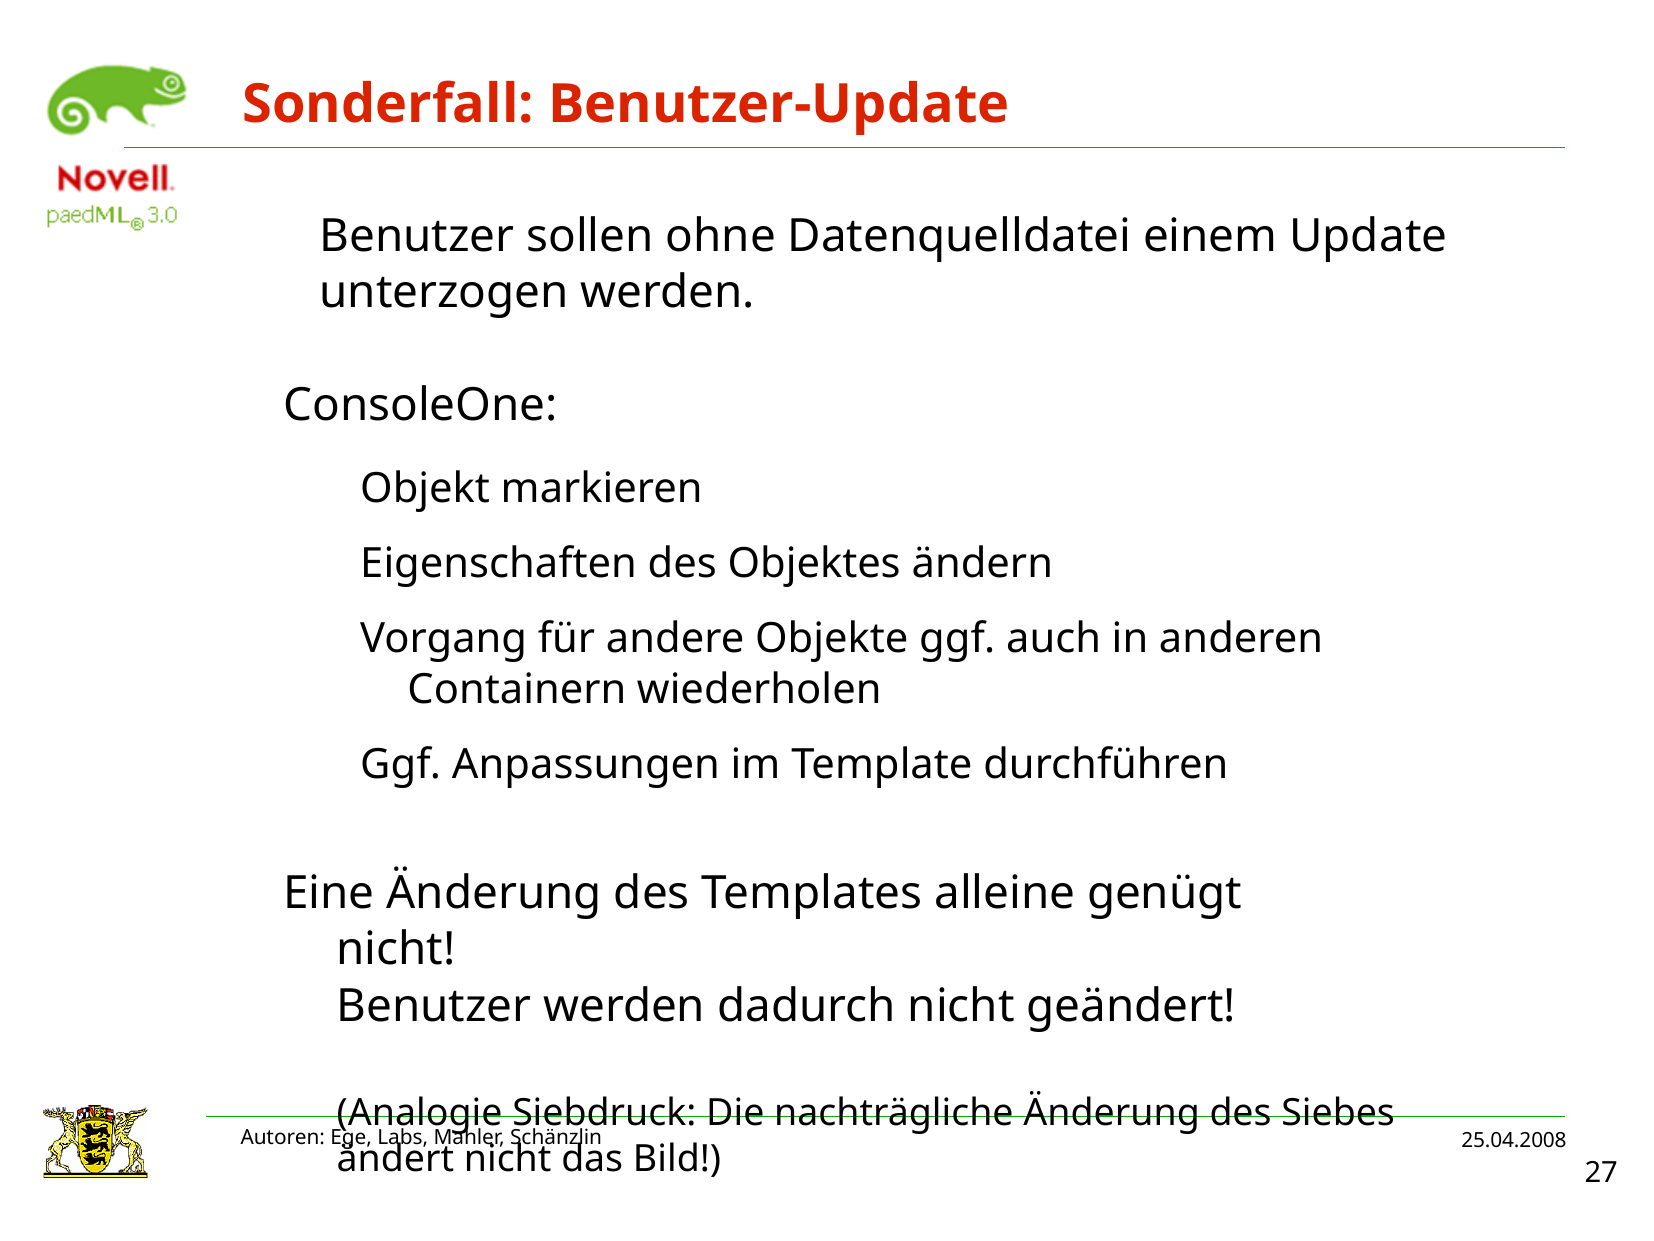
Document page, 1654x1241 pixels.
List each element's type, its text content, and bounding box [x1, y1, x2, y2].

title Sonderfall: Benutzer-Update [242, 67, 1577, 136]
picture [29, 34, 199, 237]
picture [41, 1104, 148, 1180]
list Benutzer sollen ohne Datenquelldatei einem Update unterzogen werden. ConsoleOne: Objekt markieren Eigenschaften des Objektes ändern Vorgang für andere Objekte ggf. auch in anderen Containern wiederholen Ggf. Anpassungen im Template durchführen Eine Änderung des Templates alleine genügt nicht! Benutzer werden dadurch nicht geändert! (Analogie Siebdruck: Die nachträgliche Änderung des Siebes ändert nicht das Bild!) [265, 206, 1483, 1087]
